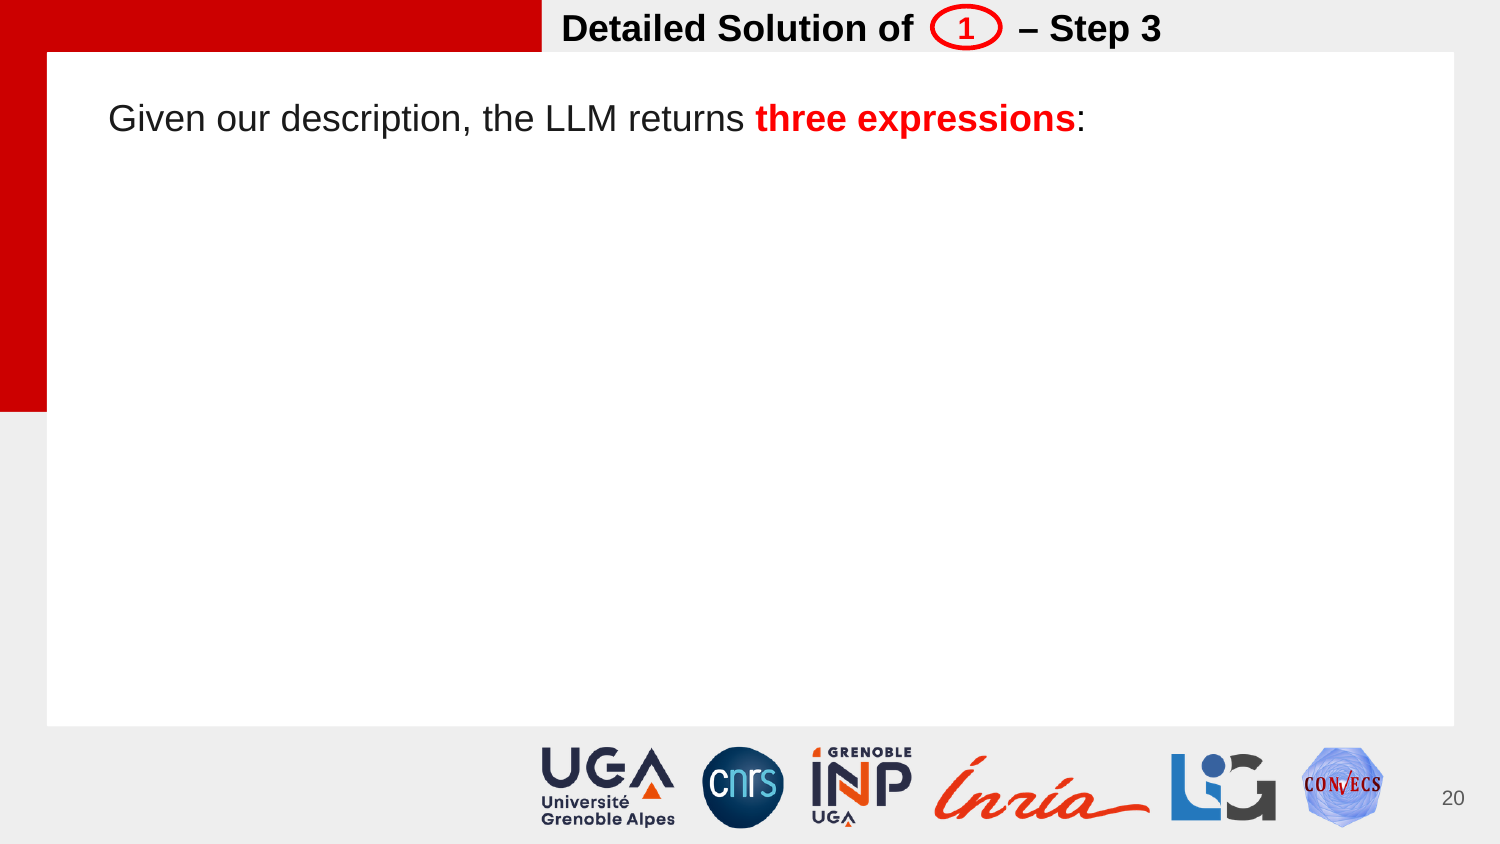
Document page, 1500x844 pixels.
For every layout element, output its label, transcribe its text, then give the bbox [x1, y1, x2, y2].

picture [0, 0, 1500, 844]
text_box Detailed Solution of – Step 3 [546, 0, 1441, 55]
text_box Given our description, the LLM returns three expressions: [93, 90, 1377, 146]
text_box 1 [932, 6, 1001, 49]
slide_number <numéro> [1389, 764, 1480, 830]
